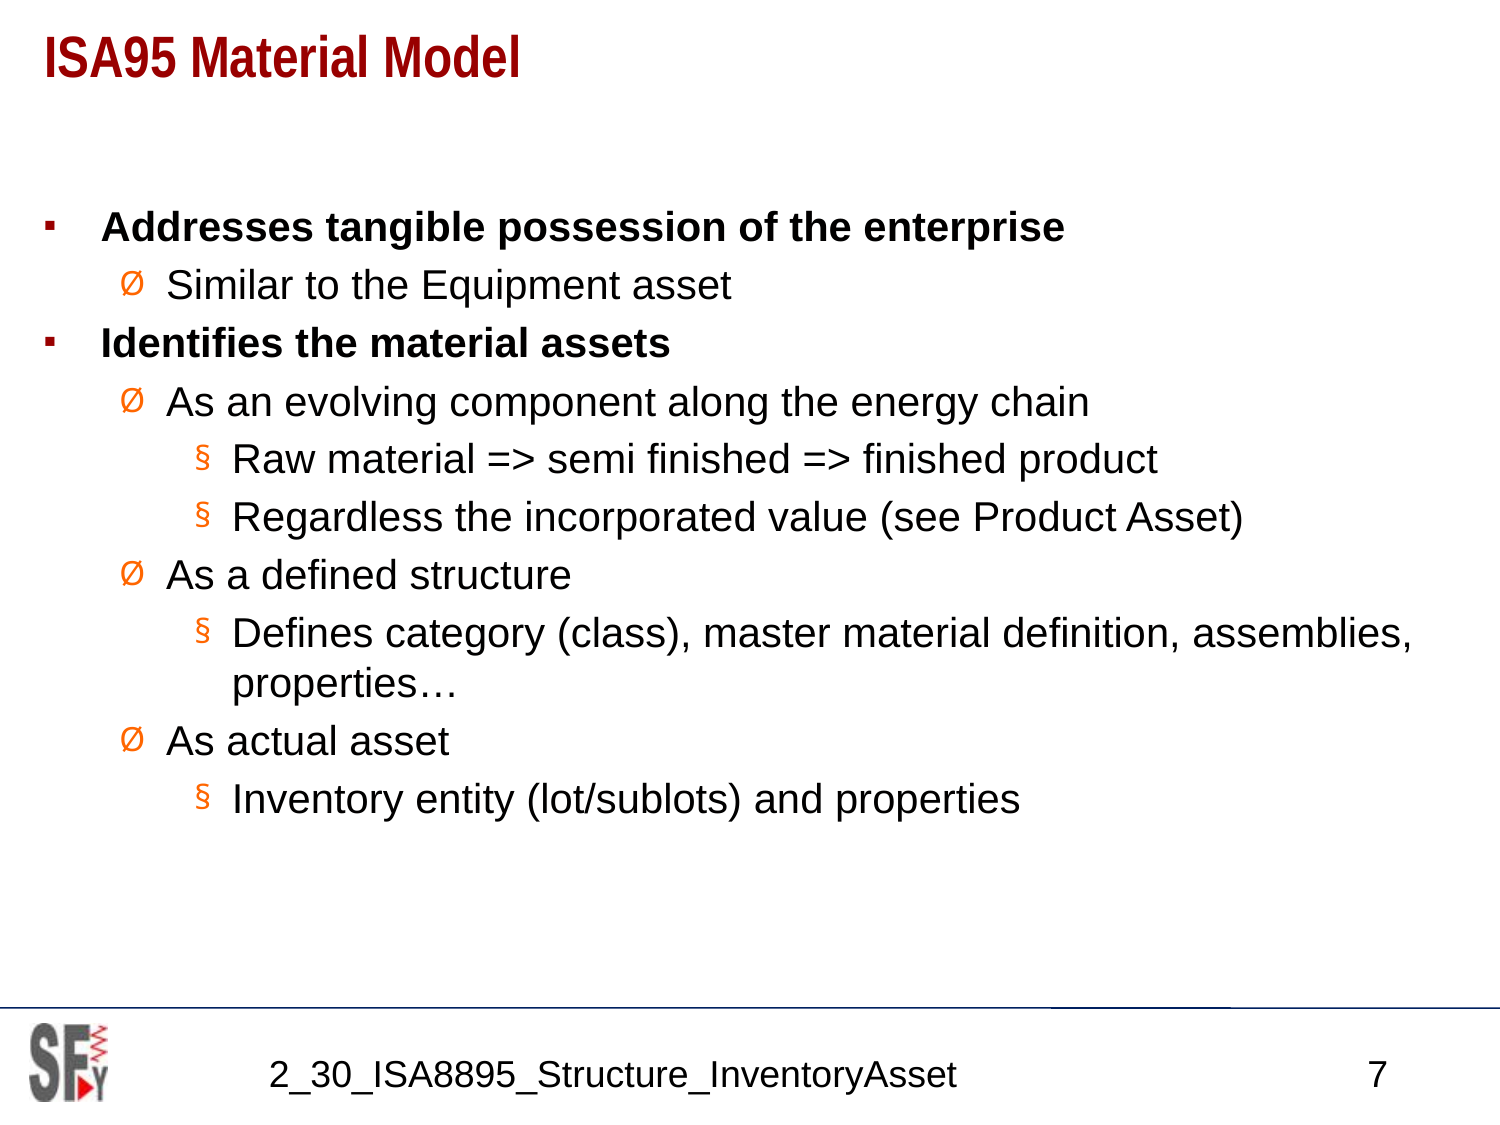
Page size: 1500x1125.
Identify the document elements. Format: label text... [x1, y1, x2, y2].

slide_number <numéro> [1352, 1034, 1490, 1103]
picture [29, 1023, 108, 1102]
footer 2_30_ISA8895_Structure_InventoryAsset [253, 1034, 1336, 1103]
title ISA95 Material Model [29, 12, 1471, 138]
list Addresses tangible possession of the enterprise Similar to the Equipment asset Identifies the material assets As an evolving component along the energy chain Raw material => semi finished => finished product Regardless the incorporated value (see Product Asset) As a defined structure Defines category (class), master material definition, assemblies, properties… As actual asset Inventory entity (lot/sublots) and properties [29, 184, 1471, 988]
